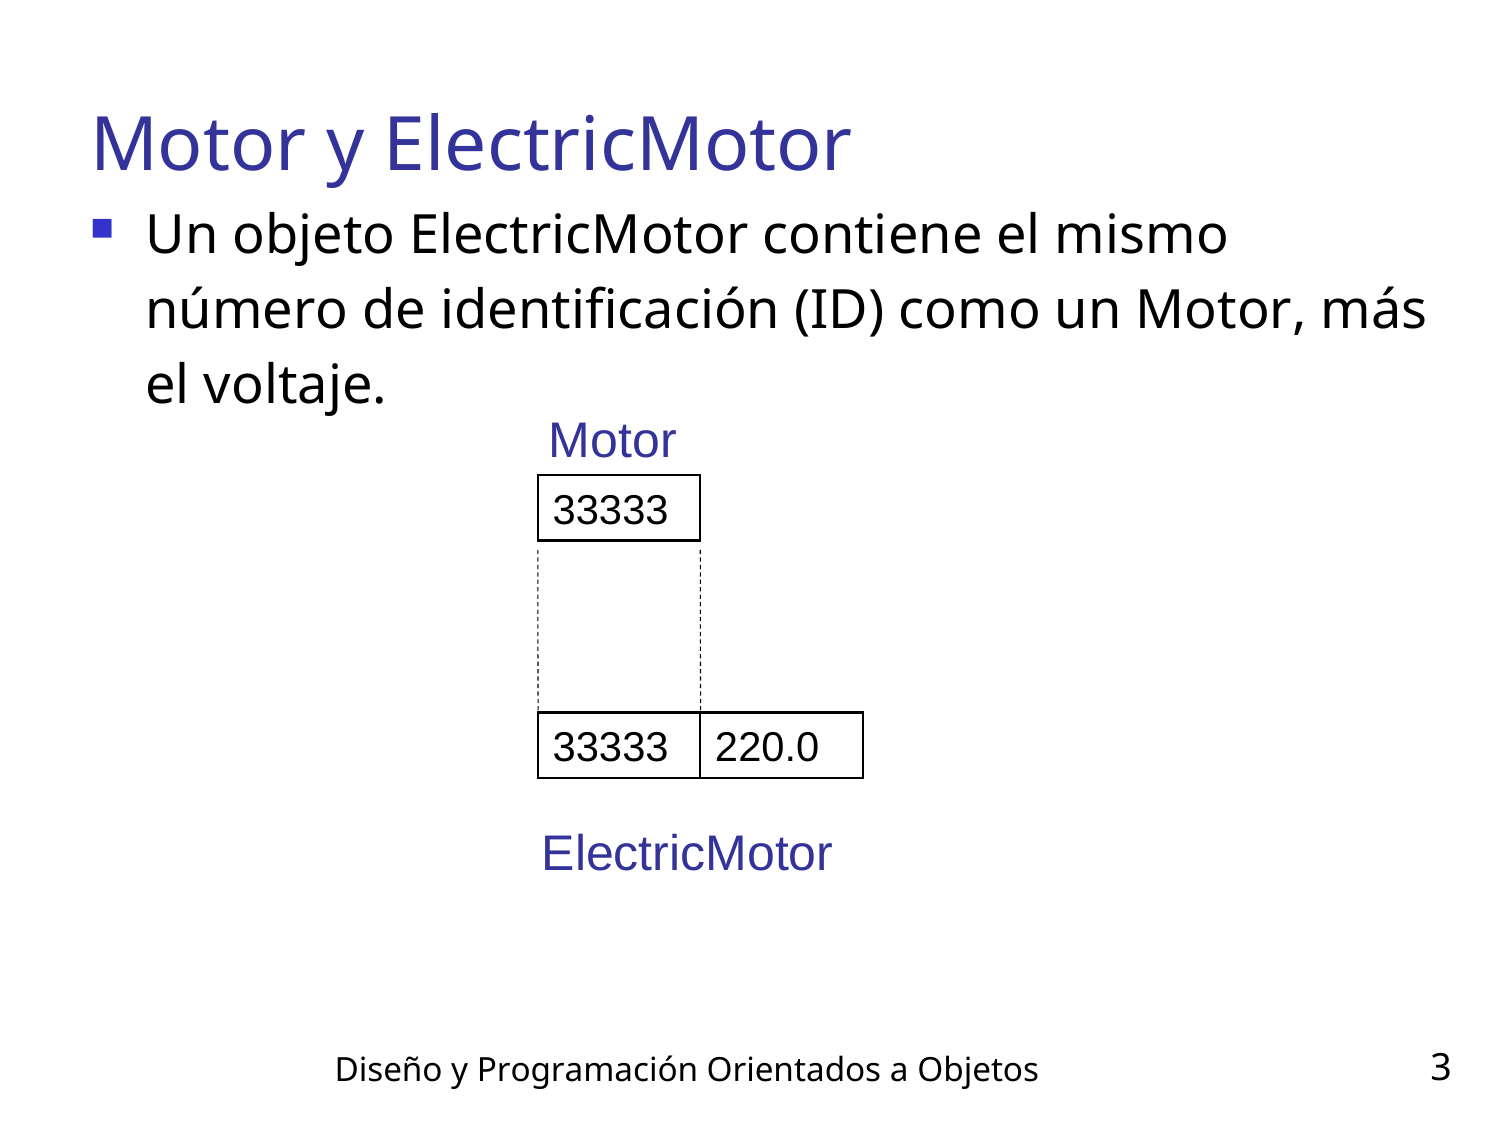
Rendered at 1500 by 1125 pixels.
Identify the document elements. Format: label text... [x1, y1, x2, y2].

list Un objeto ElectricMotor contiene el mismo número de identificación (ID) como un Motor, más el voltaje. [75, 187, 1462, 1066]
title Motor y ElectricMotor [75, 22, 1466, 200]
